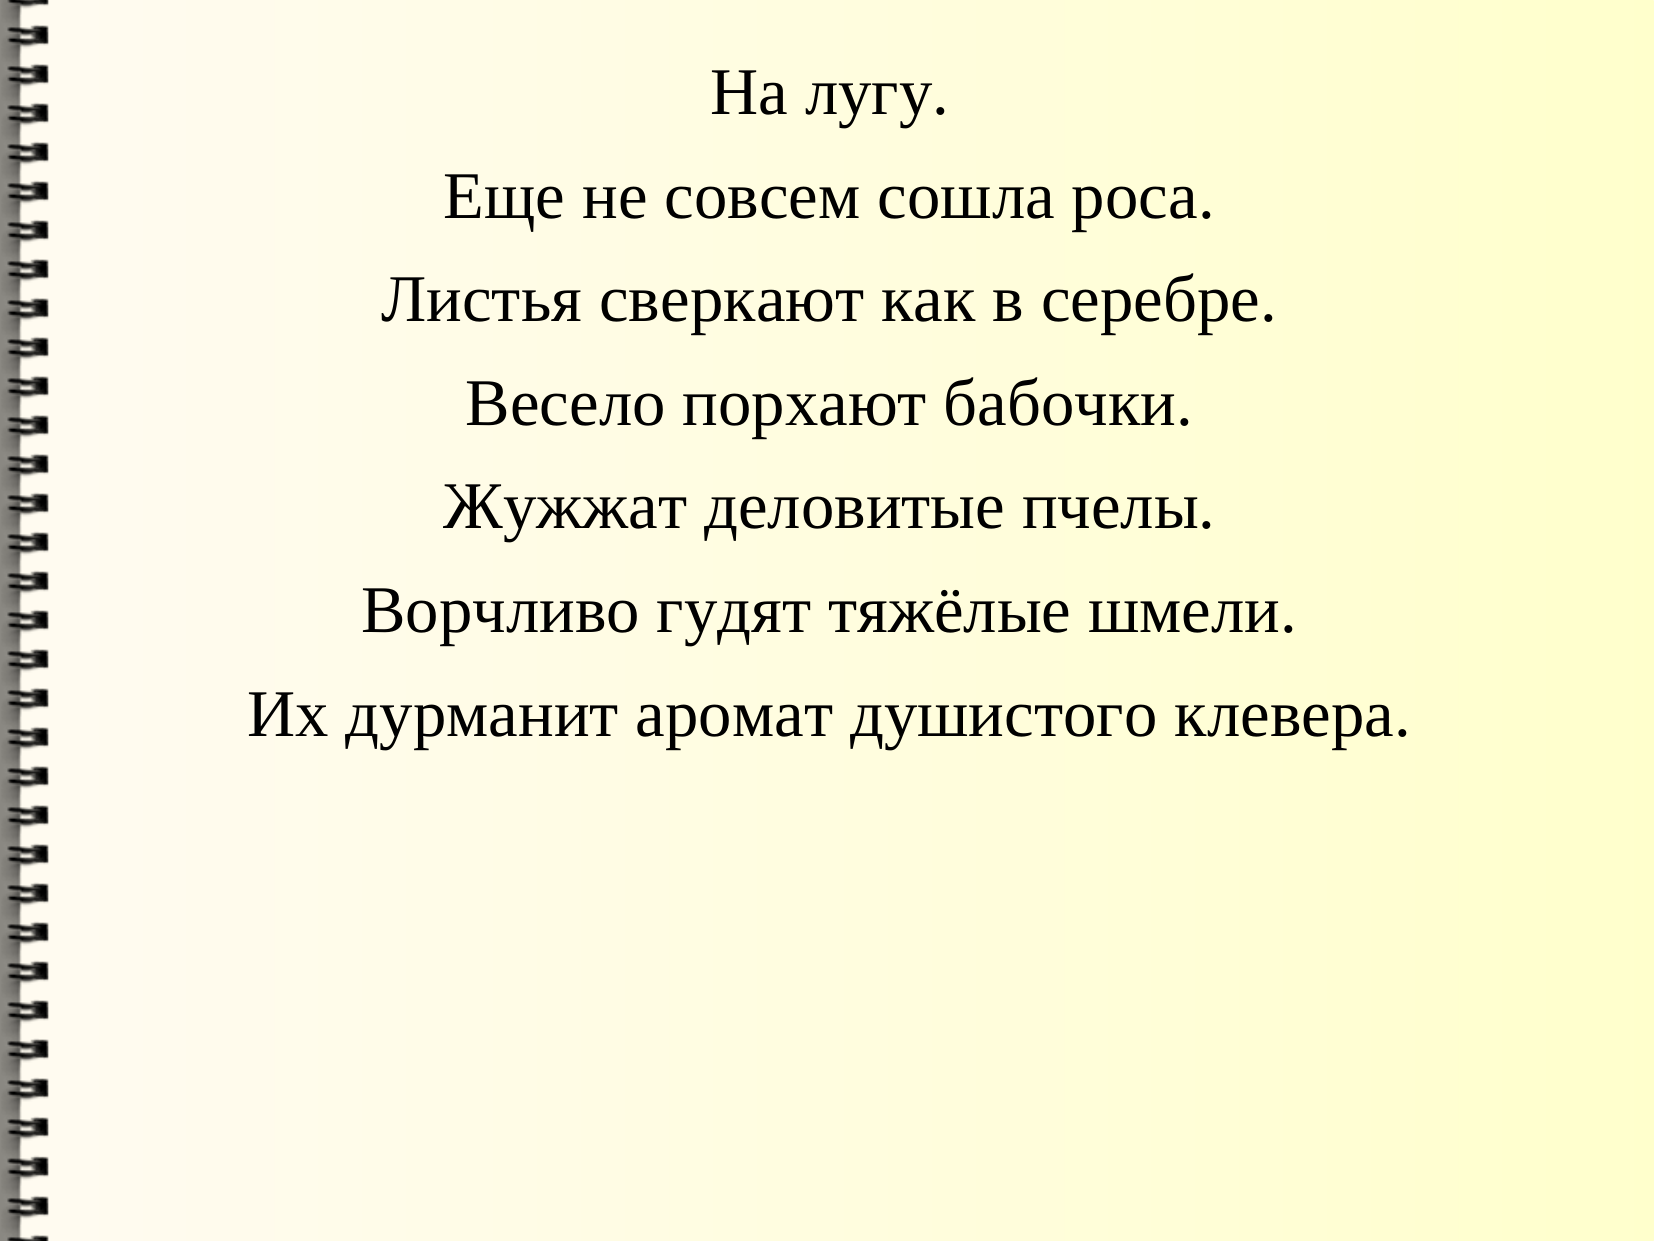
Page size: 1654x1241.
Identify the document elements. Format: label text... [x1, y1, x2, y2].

picture [0, 0, 1654, 1241]
list На лугу. Еще не совсем сошла роса. Листья сверкают как в серебре. Весело порхают бабочки. Жужжат деловитые пчелы. Ворчливо гудят тяжёлые шмели. Их дурманит аромат душистого клевера. [88, 55, 1501, 1123]
